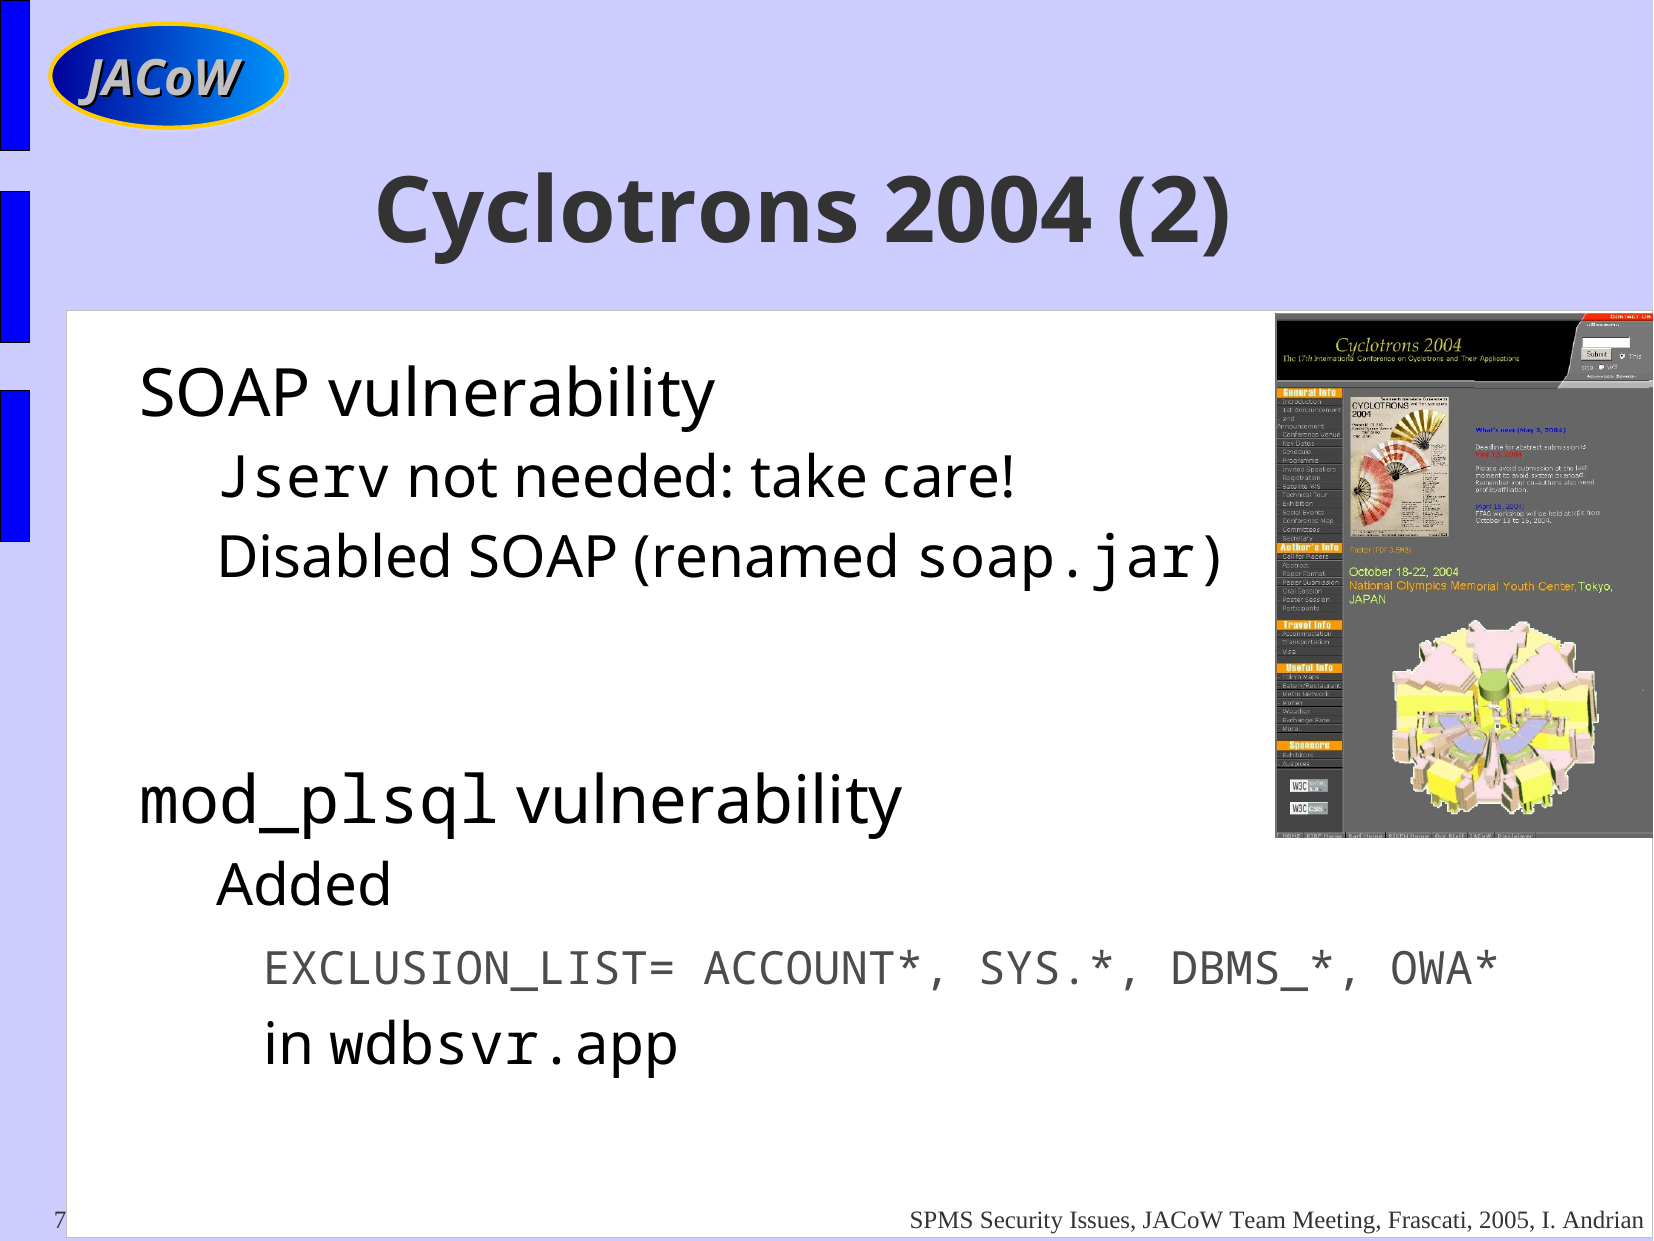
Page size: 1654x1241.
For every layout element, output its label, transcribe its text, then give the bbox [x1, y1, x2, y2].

list SOAP vulnerability Jserv not needed: take care! Disabled SOAP (renamed soap.jar) mod_plsql vulnerability Added EXCLUSION_LIST= ACCOUNT*, SYS.*, DBMS_*, OWA* in wdbsvr.app [121, 344, 1534, 1164]
title Cyclotrons 2004 (2) [299, 19, 1650, 283]
picture [1275, 313, 1653, 838]
